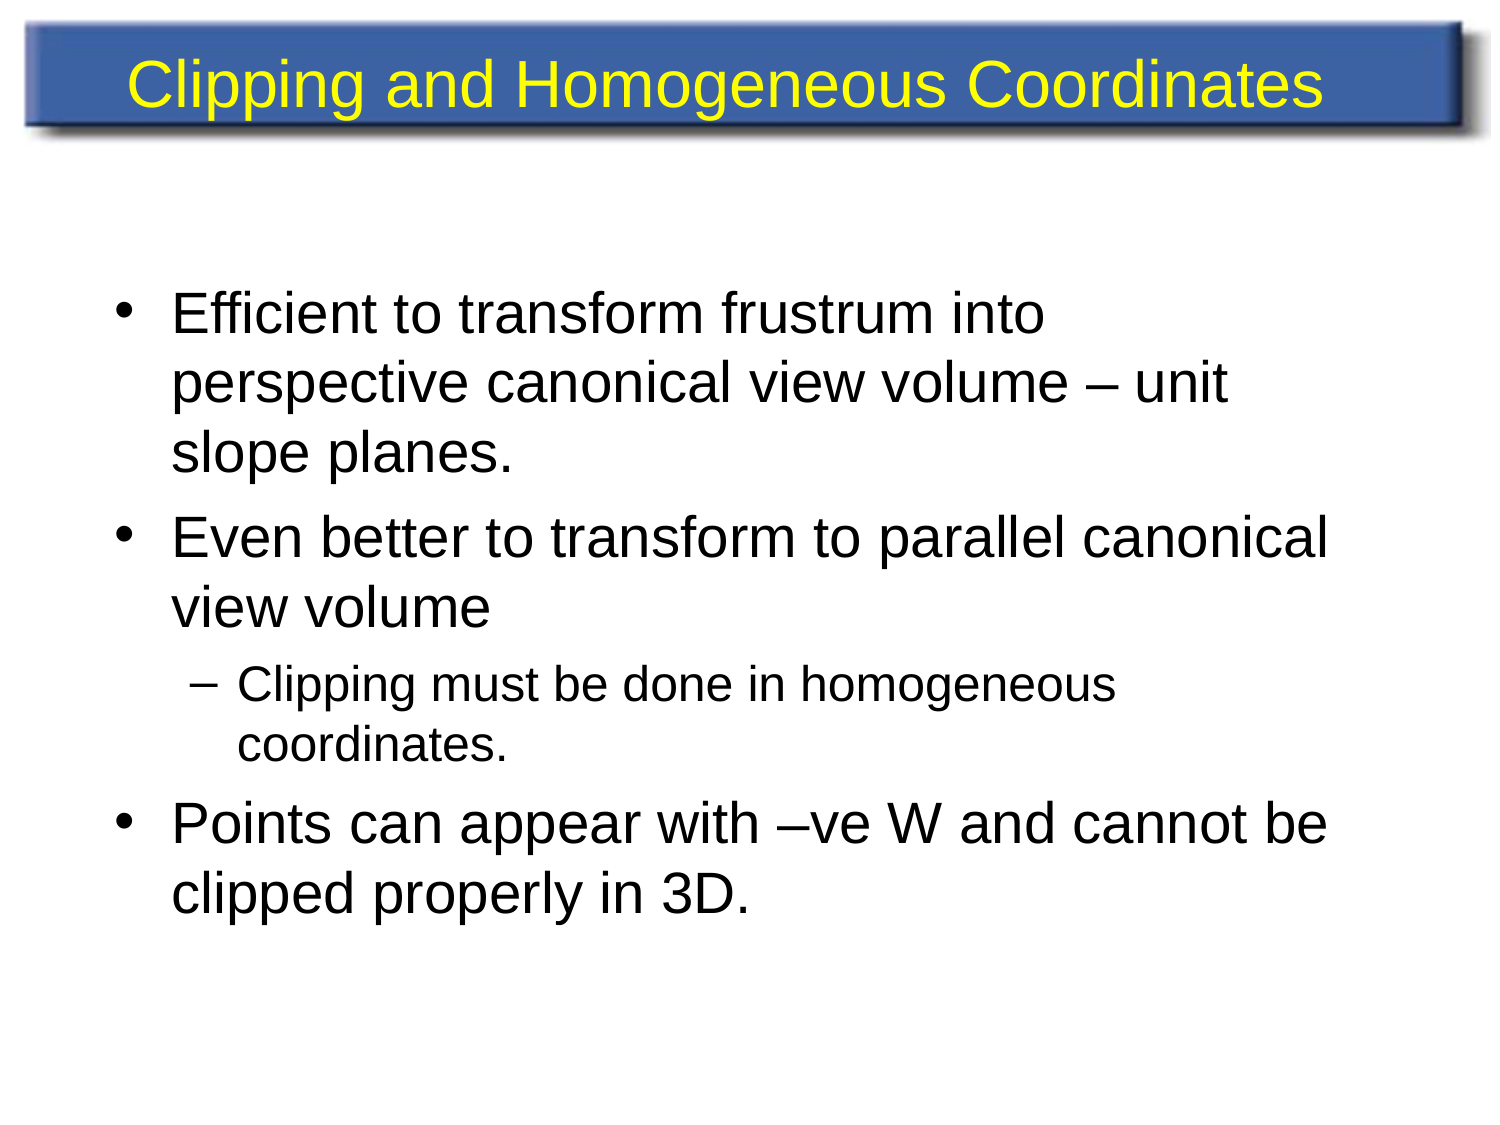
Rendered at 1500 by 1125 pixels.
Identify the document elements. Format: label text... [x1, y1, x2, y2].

picture [1364, 18, 1491, 146]
picture [23, 18, 88, 146]
title Clipping and Homogeneous Coordinates [88, 0, 1364, 163]
list Efficient to transform frustrum into perspective canonical view volume – unit slope planes. Even better to transform to parallel canonical view volume Clipping must be done in homogeneous coordinates. Points can appear with –ve W and cannot be clipped properly in 3D. [100, 267, 1376, 943]
